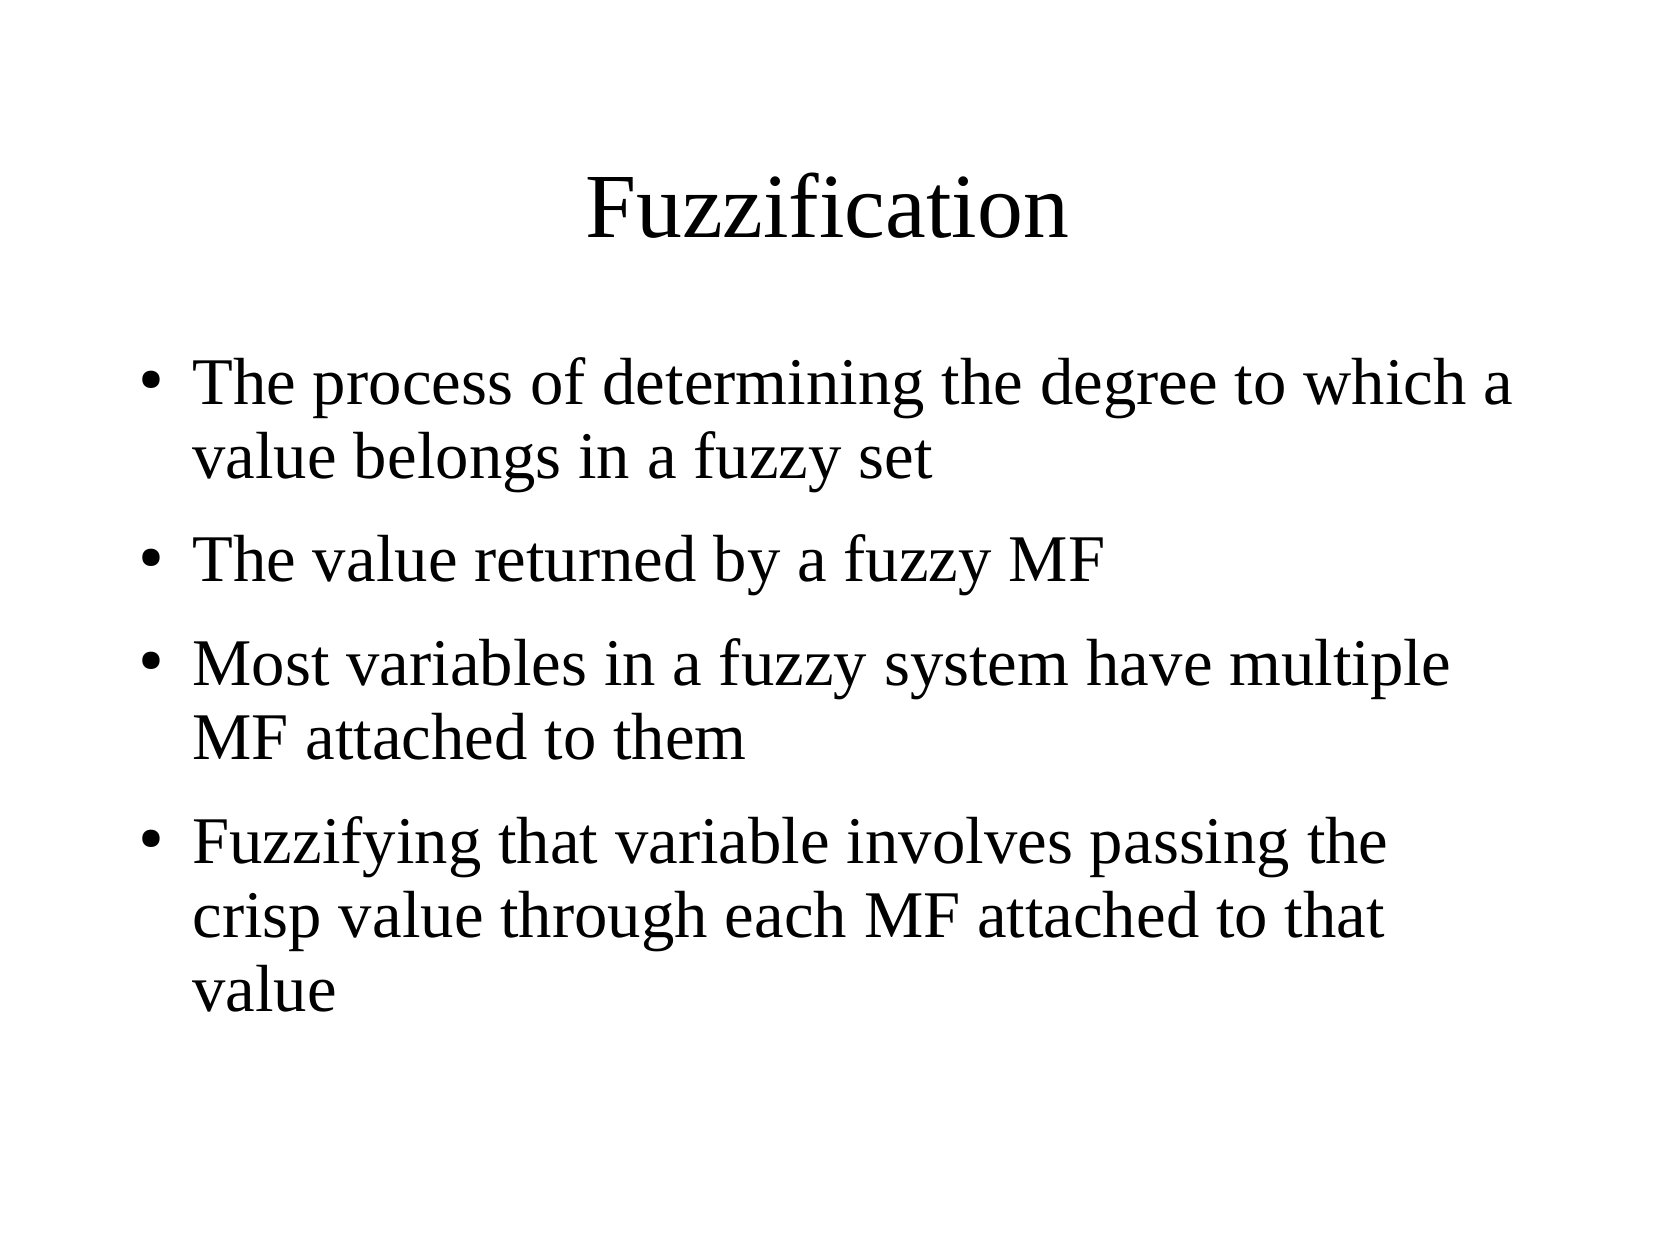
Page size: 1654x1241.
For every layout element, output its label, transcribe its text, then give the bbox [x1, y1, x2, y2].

list The process of determining the degree to which a value belongs in a fuzzy set The value returned by a fuzzy MF Most variables in a fuzzy system have multiple MF attached to them Fuzzifying that variable involves passing the crisp value through each MF attached to that value [121, 344, 1534, 1127]
title Fuzzification [121, 102, 1534, 311]
